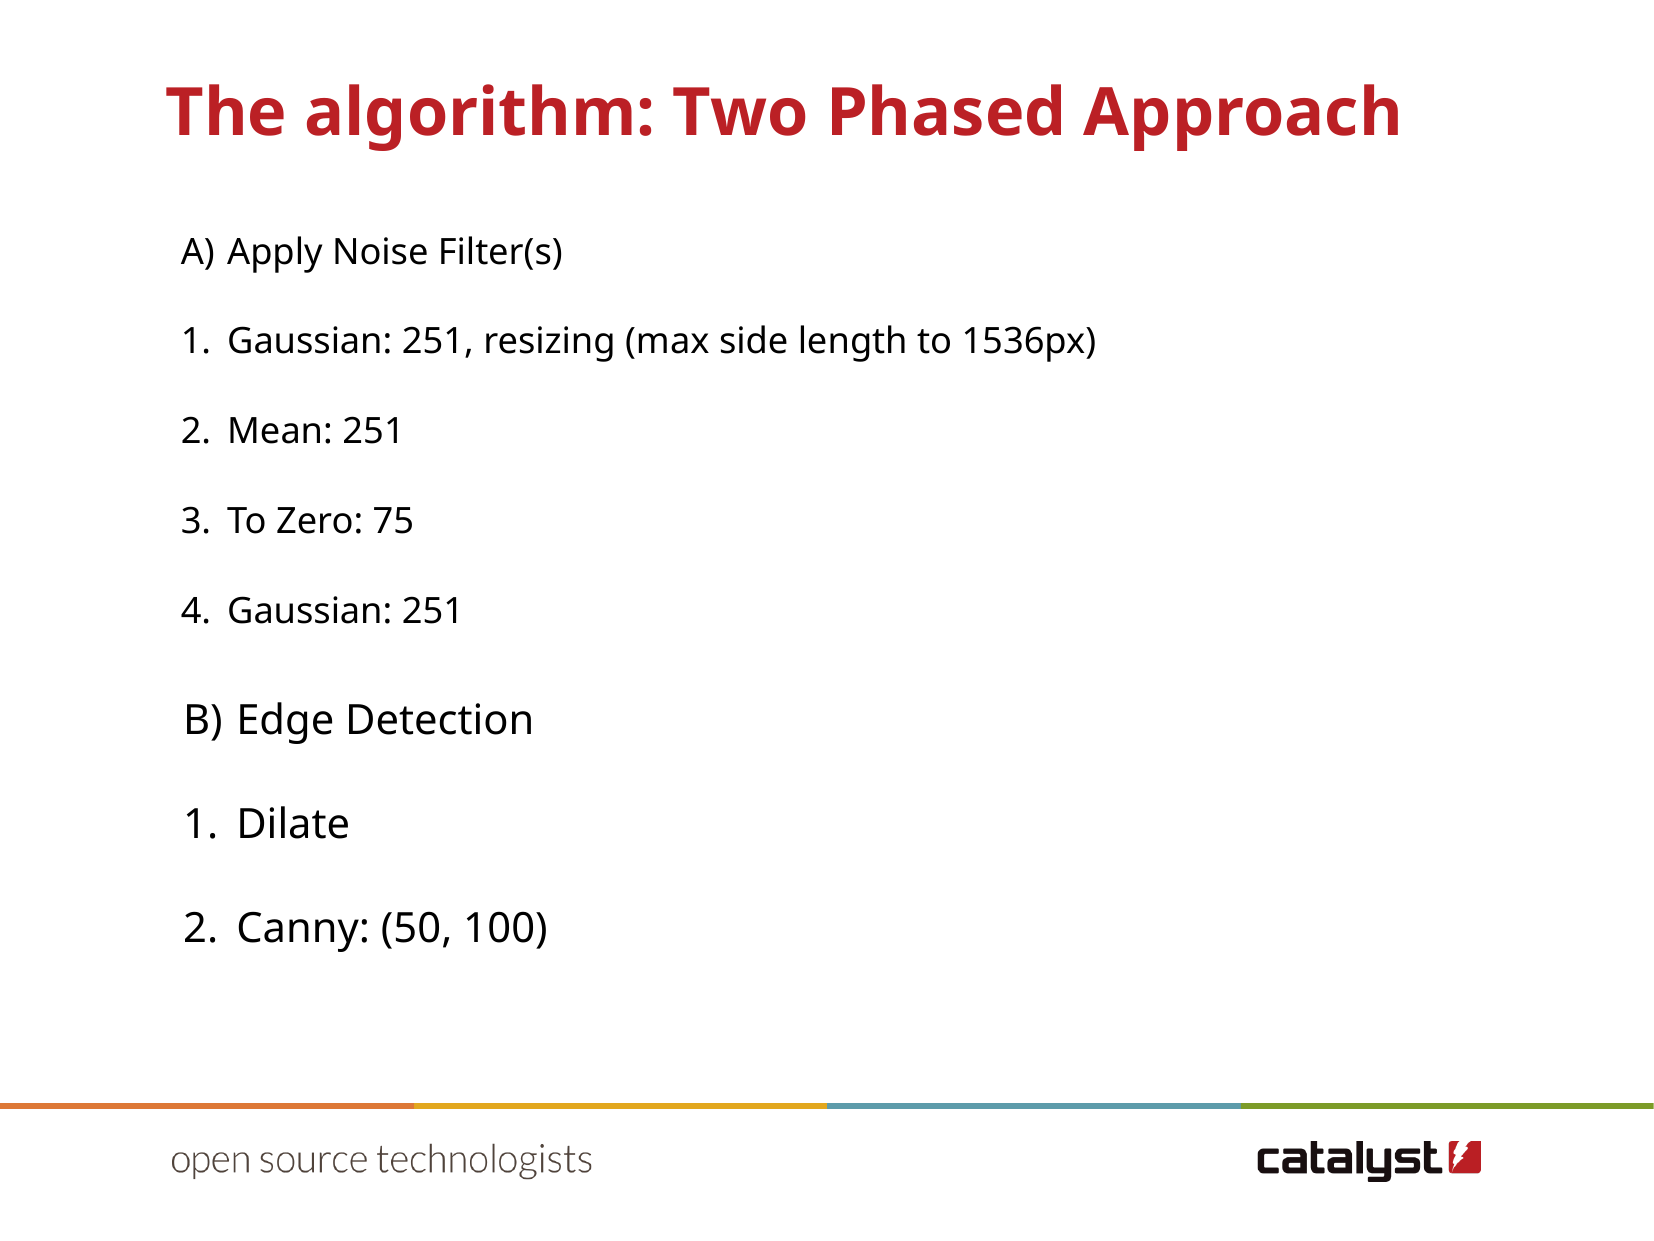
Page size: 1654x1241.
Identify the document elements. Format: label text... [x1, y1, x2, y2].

picture [0, 1103, 1654, 1182]
list Edge Detection Dilate Canny: (50, 100) [165, 661, 1489, 957]
list Apply Noise Filter(s) Gaussian: 251, resizing (max side length to 1536px) Mean: 251 To Zero: 75 Gaussian: 251 [165, 200, 1489, 638]
title The algorithm: Two Phased Approach [165, 5, 1489, 200]
